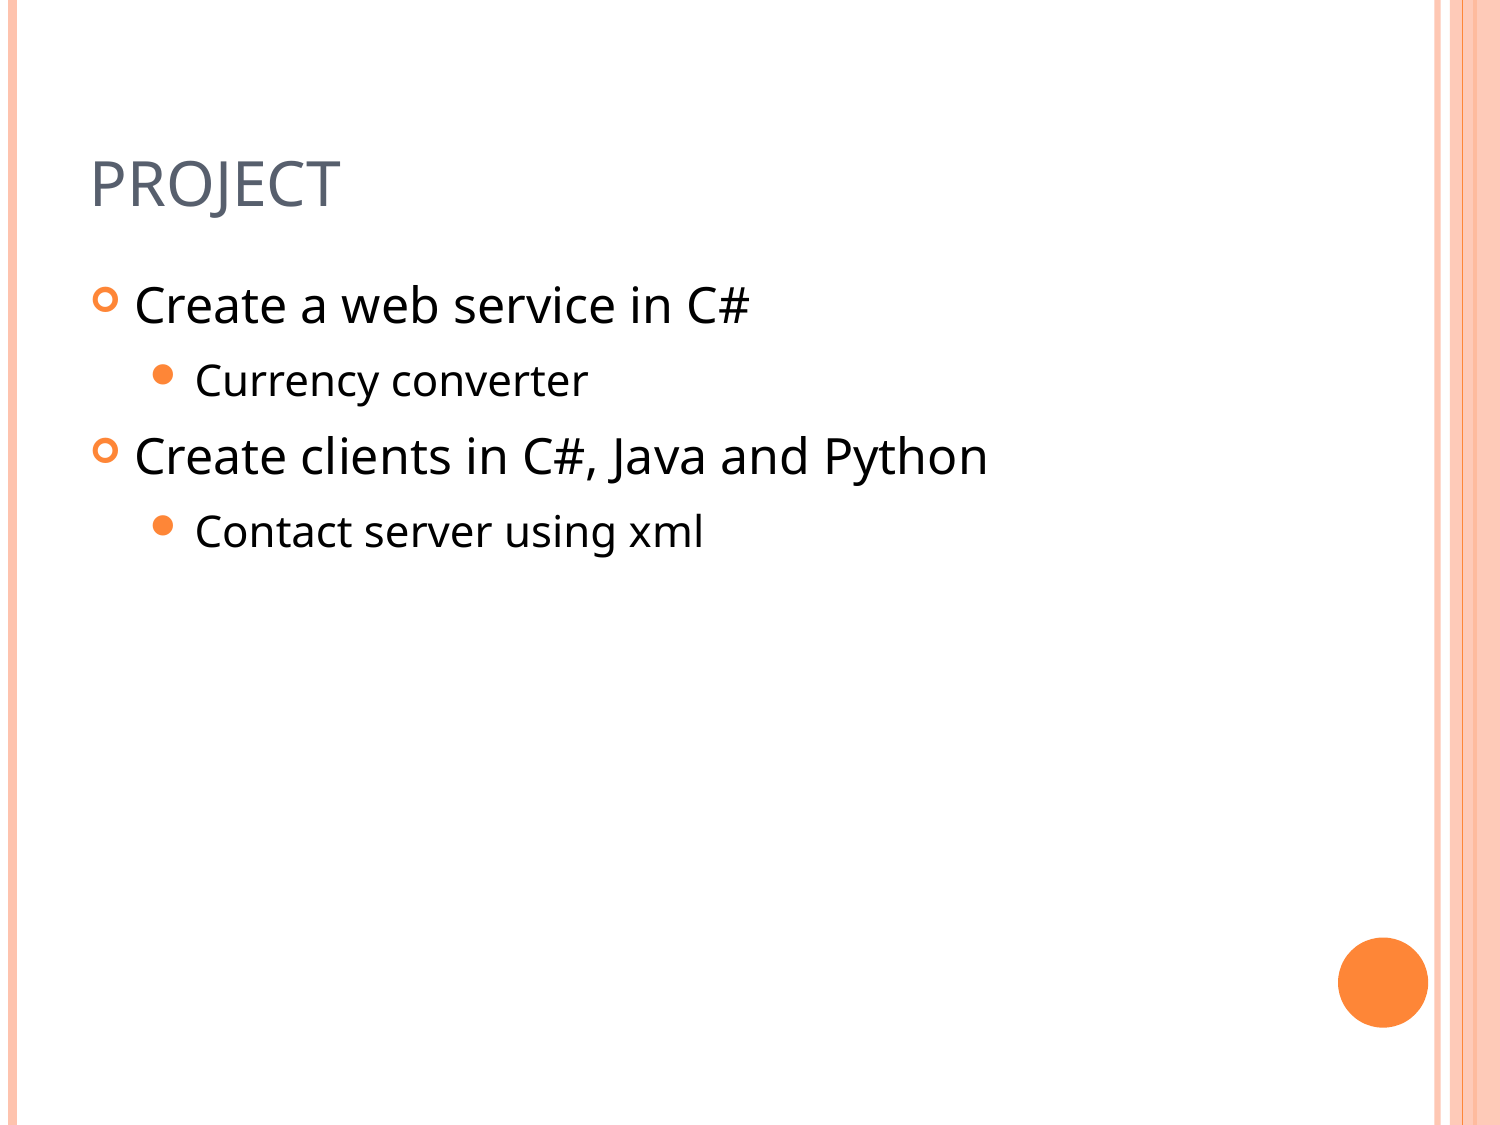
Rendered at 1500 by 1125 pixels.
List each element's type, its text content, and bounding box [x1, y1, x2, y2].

title PROJECT [74, 44, 1300, 233]
list Create a web service in C# Currency converter Create clients in C#, Java and Python Contact server using xml [74, 262, 1300, 1062]
